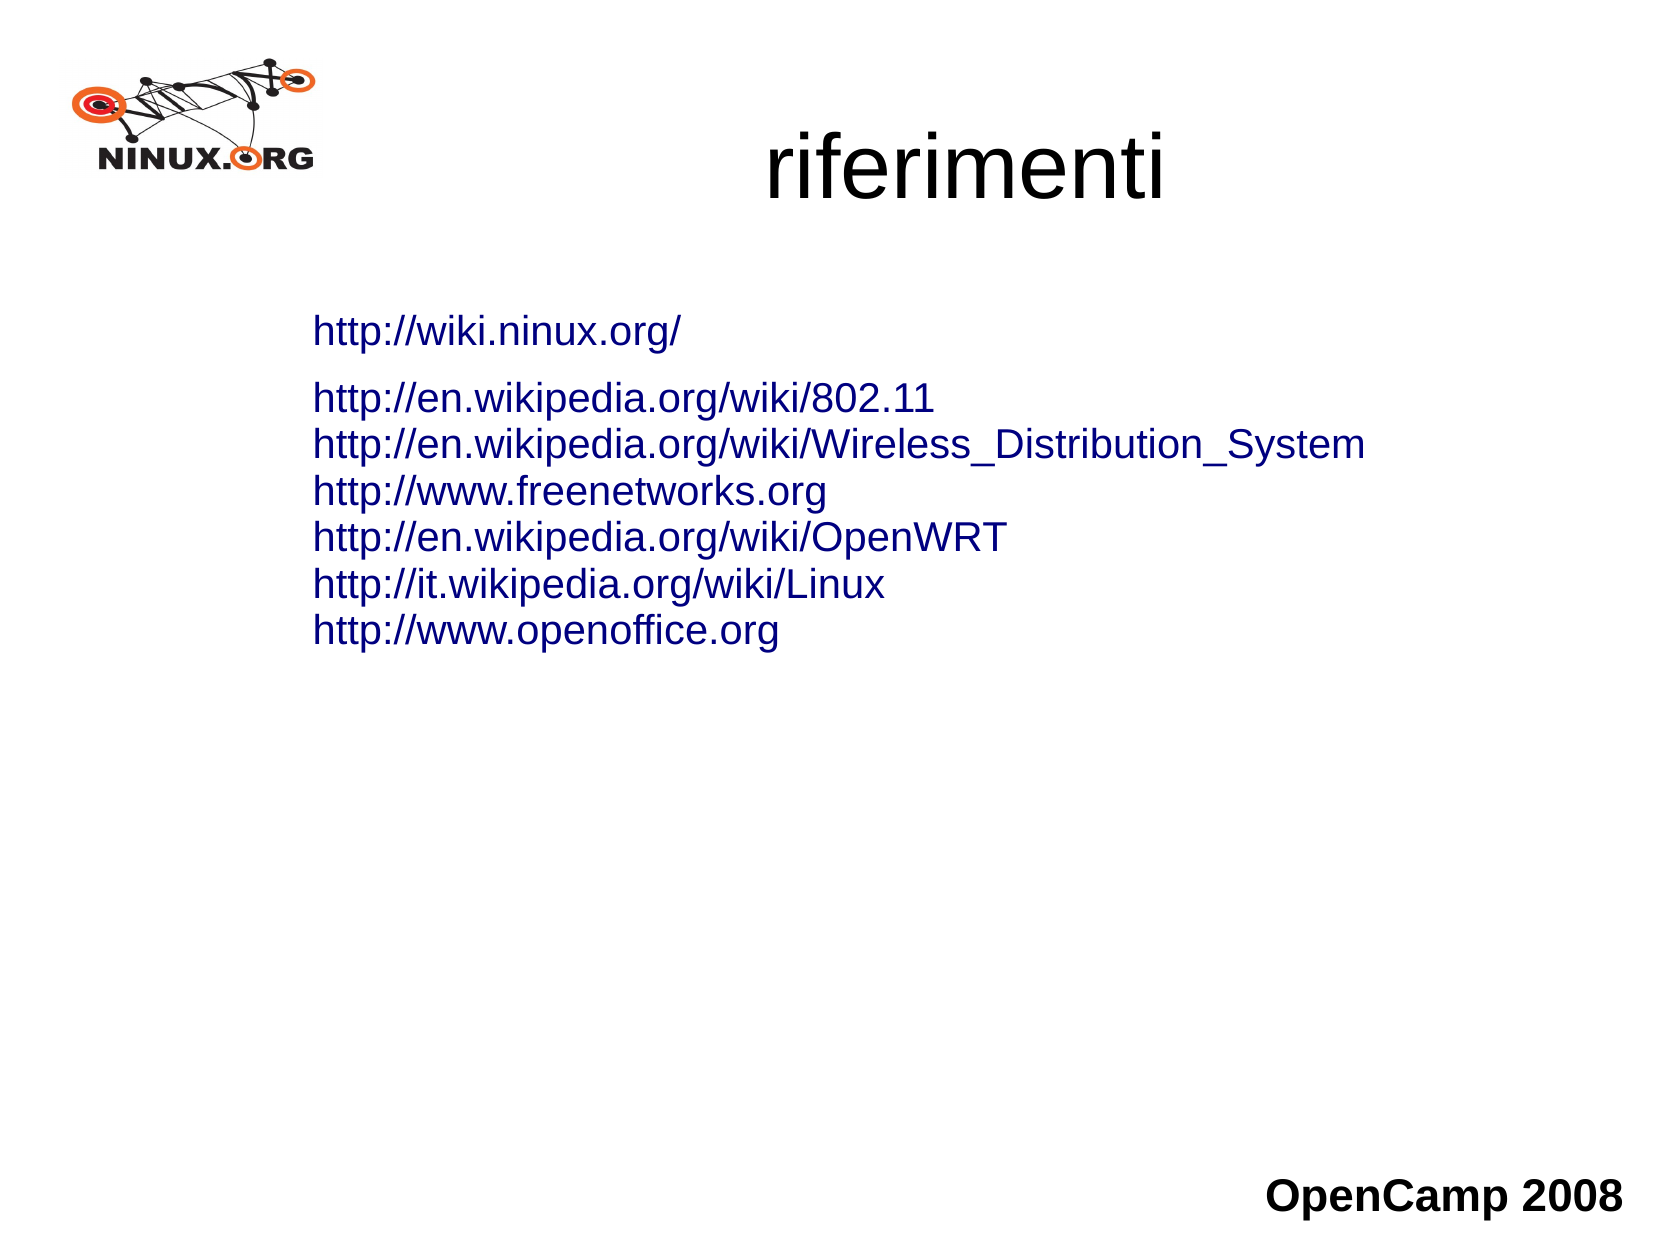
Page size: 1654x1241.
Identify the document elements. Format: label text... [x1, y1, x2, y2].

text_box OpenCamp 2008 [1237, 1162, 1651, 1237]
title riferimenti [356, 70, 1576, 263]
picture [59, 58, 323, 178]
text_box http://wiki.ninux.org/ http://en.wikipedia.org/wiki/802.11 http://en.wikipedia.org/wiki/Wireless_Distribution_System http://www.freenetworks.org http://en.wikipedia.org/wiki/OpenWRT http://it.wikipedia.org/wiki/Linux http://www.openoffice.org [262, 300, 1501, 1163]
